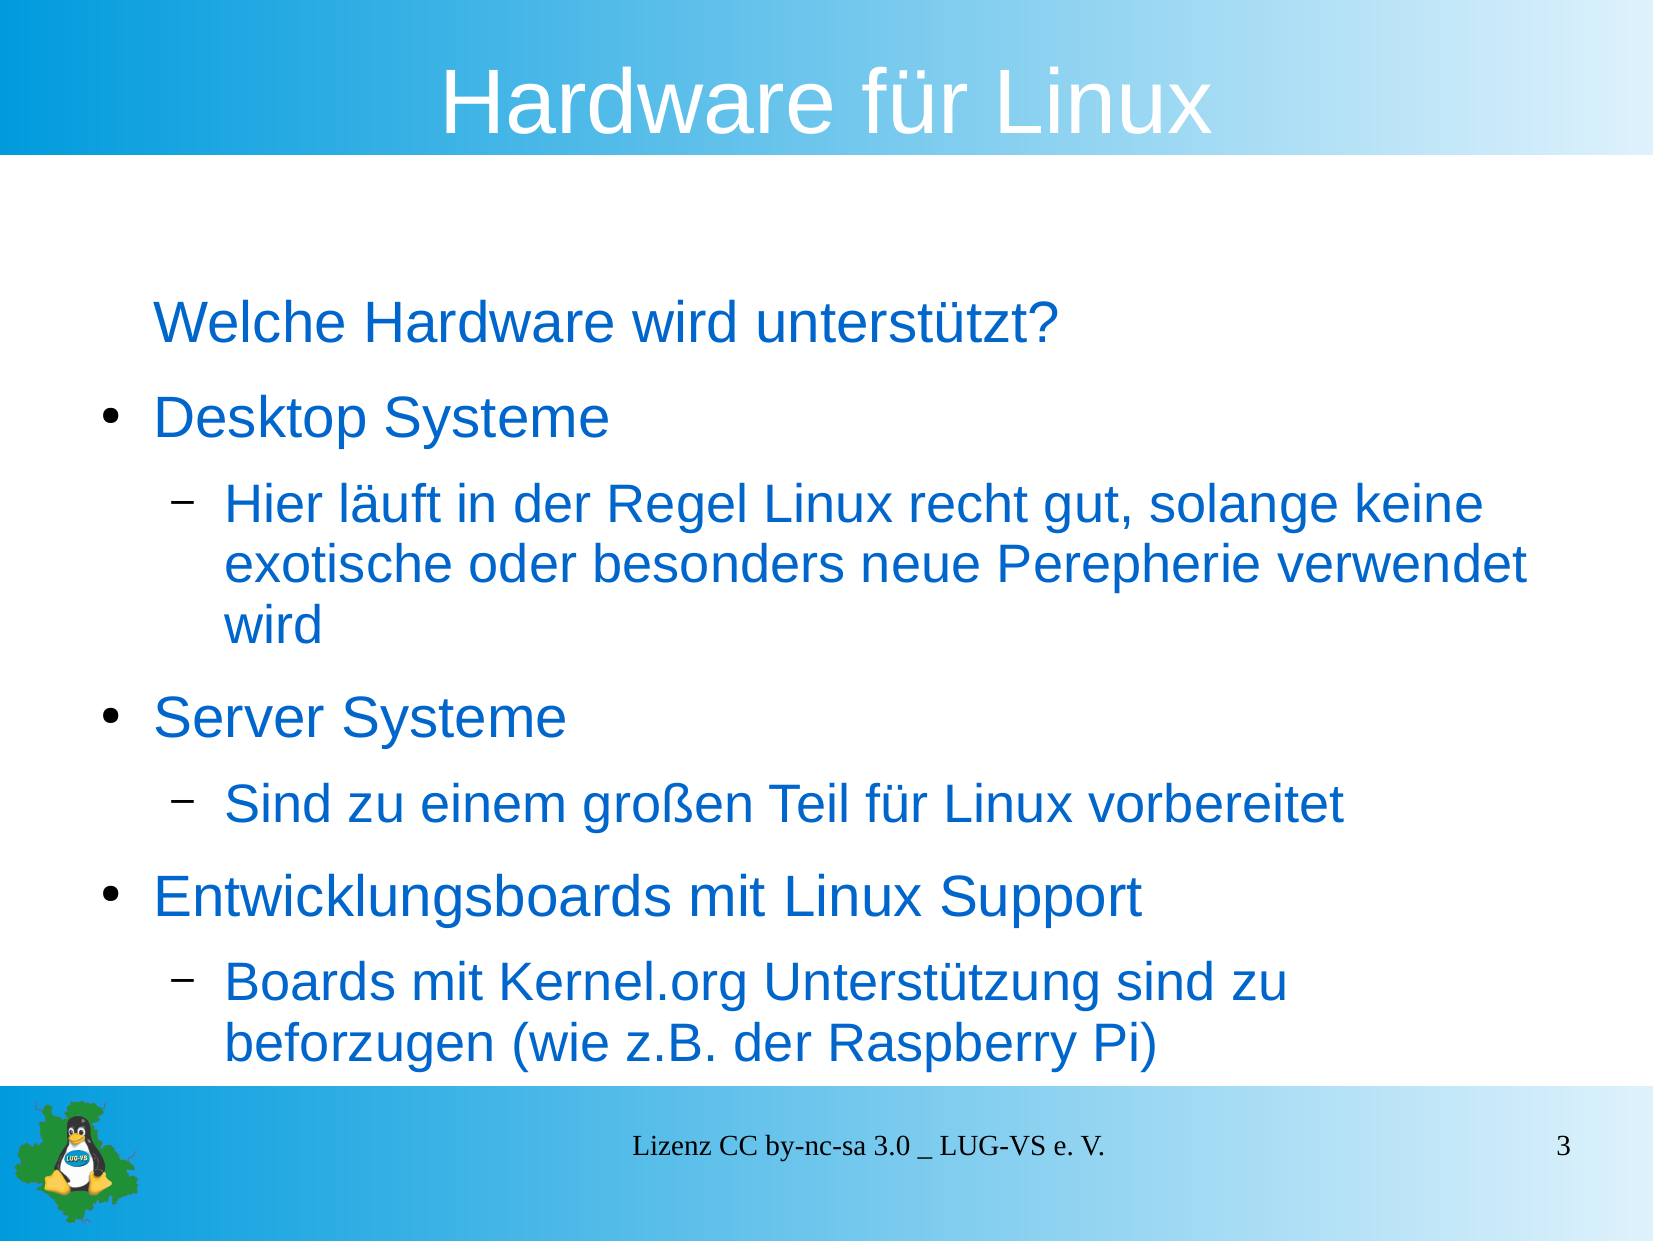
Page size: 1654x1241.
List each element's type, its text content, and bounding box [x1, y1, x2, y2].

list Welche Hardware wird unterstützt? Desktop Systeme Hier läuft in der Regel Linux recht gut, solange keine exotische oder besonders neue Perepherie verwendet wird Server Systeme Sind zu einem großen Teil für Linux vorbereitet Entwicklungsboards mit Linux Support Boards mit Kernel.org Unterstützung sind zu beforzugen (wie z.B. der Raspberry Pi) [82, 290, 1571, 1010]
title Hardware für Linux [82, 49, 1571, 155]
picture [16, 1086, 142, 1241]
